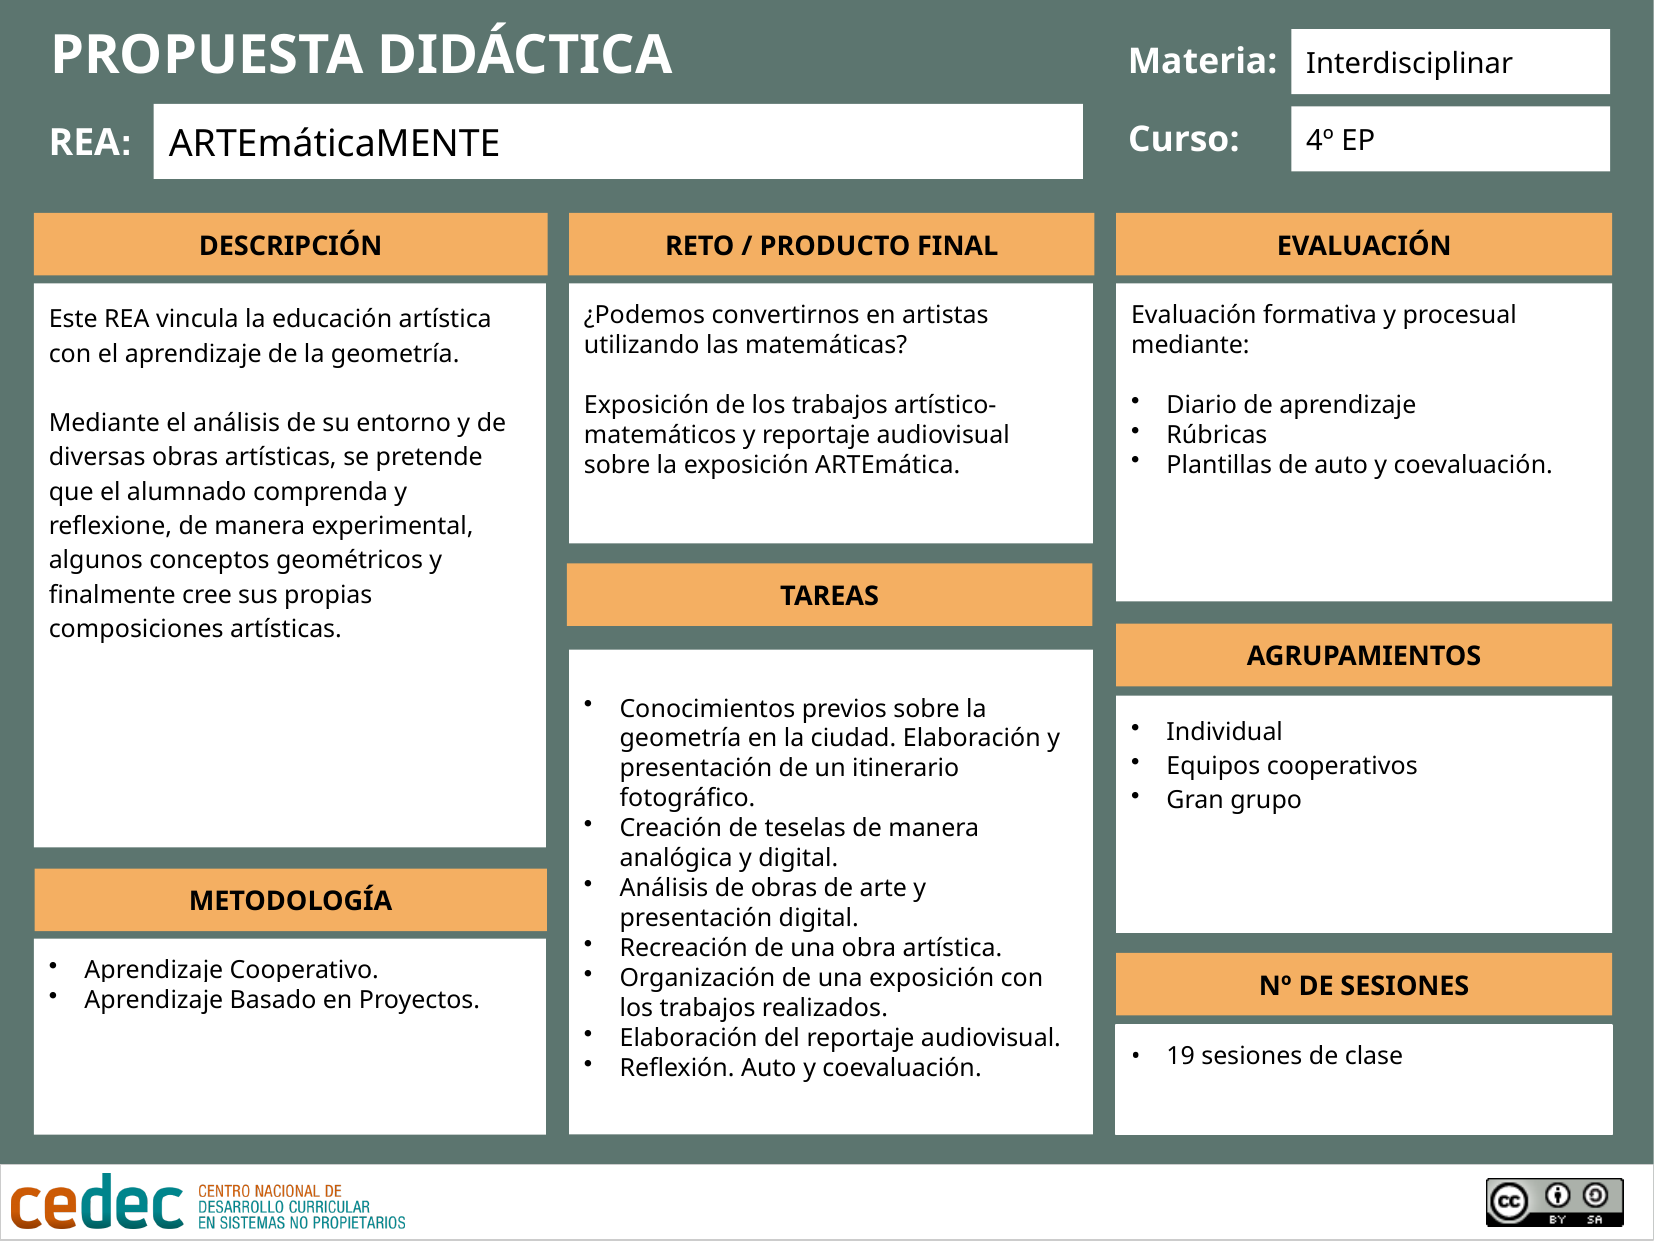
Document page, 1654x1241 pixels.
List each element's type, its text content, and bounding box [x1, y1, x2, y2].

text_box Curso: [1113, 109, 1303, 173]
text_box [0, 1164, 1654, 1241]
text_box ARTEmáticaMENTE [153, 103, 1083, 179]
text_box Este REA vincula la educación artística con el aprendizaje de la geometría. Mediante el análisis de su entorno y de diversas obras artísticas, se pretende que el alumnado comprenda y reflexione, de manera experimental, algunos conceptos geométricos y finalmente cree sus propias composiciones artísticas. [33, 283, 546, 848]
text_box REA: [33, 110, 153, 174]
text_box 19 sesiones de clase [1116, 1024, 1613, 1135]
text_box AGRUPAMIENTOS [1116, 623, 1613, 687]
text_box DESCRIPCIÓN [33, 212, 548, 276]
picture [1486, 1178, 1624, 1227]
text_box TAREAS [566, 563, 1093, 626]
text_box EVALUACIÓN [1116, 212, 1613, 276]
text_box PROPUESTA DIDÁCTICA [35, 11, 1028, 110]
text_box METODOLOGÍA [34, 868, 547, 932]
text_box Nº DE SESIONES [1116, 952, 1613, 1016]
text_box Aprendizaje Cooperativo. Aprendizaje Basado en Proyectos. [33, 938, 546, 1135]
text_box 4º EP [1291, 106, 1611, 172]
text_box Materia: [1113, 30, 1291, 94]
text_box Evaluación formativa y procesual mediante: Diario de aprendizaje Rúbricas Plantillas de auto y coevaluación. [1116, 283, 1613, 602]
picture [11, 1173, 405, 1229]
text_box ¿Podemos convertirnos en artistas utilizando las matemáticas? Exposición de los trabajos artístico-matemáticos y reportaje audiovisual sobre la exposición ARTEmática. [569, 283, 1093, 544]
text_box Individual Equipos cooperativos Gran grupo [1116, 695, 1613, 933]
text_box Interdisciplinar [1291, 29, 1611, 95]
text_box Conocimientos previos sobre la geometría en la ciudad. Elaboración y presentación de un itinerario fotográfico. Creación de teselas de manera analógica y digital. Análisis de obras de arte y presentación digital. Recreación de una obra artística. Organización de una exposición con los trabajos realizados. Elaboración del reportaje audiovisual. Reflexión. Auto y coevaluación. [569, 649, 1093, 1135]
text_box RETO / PRODUCTO FINAL [569, 212, 1095, 276]
